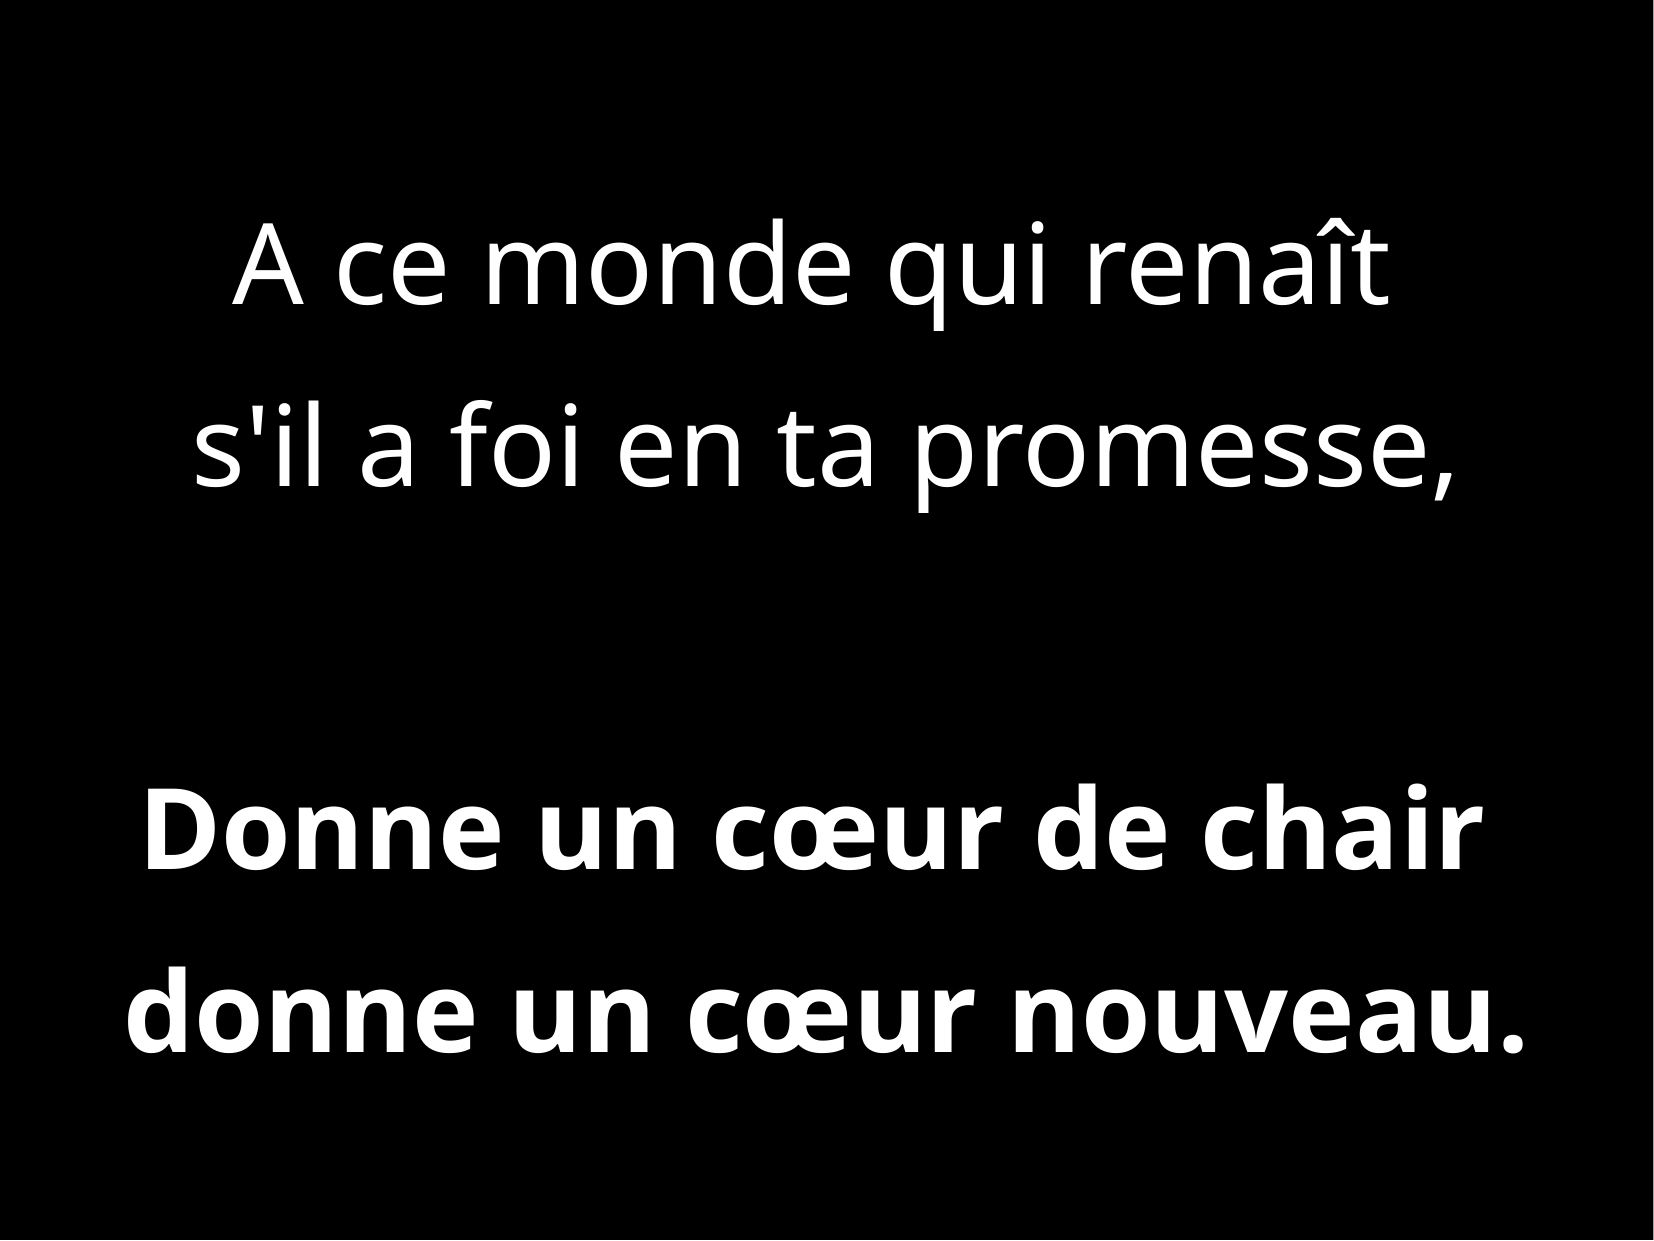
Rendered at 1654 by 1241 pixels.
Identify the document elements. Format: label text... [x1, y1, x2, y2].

list A ce monde qui renaît s'il a foi en ta promesse, Donne un cœur de chair donne un cœur nouveau. [0, 1, 1654, 1241]
